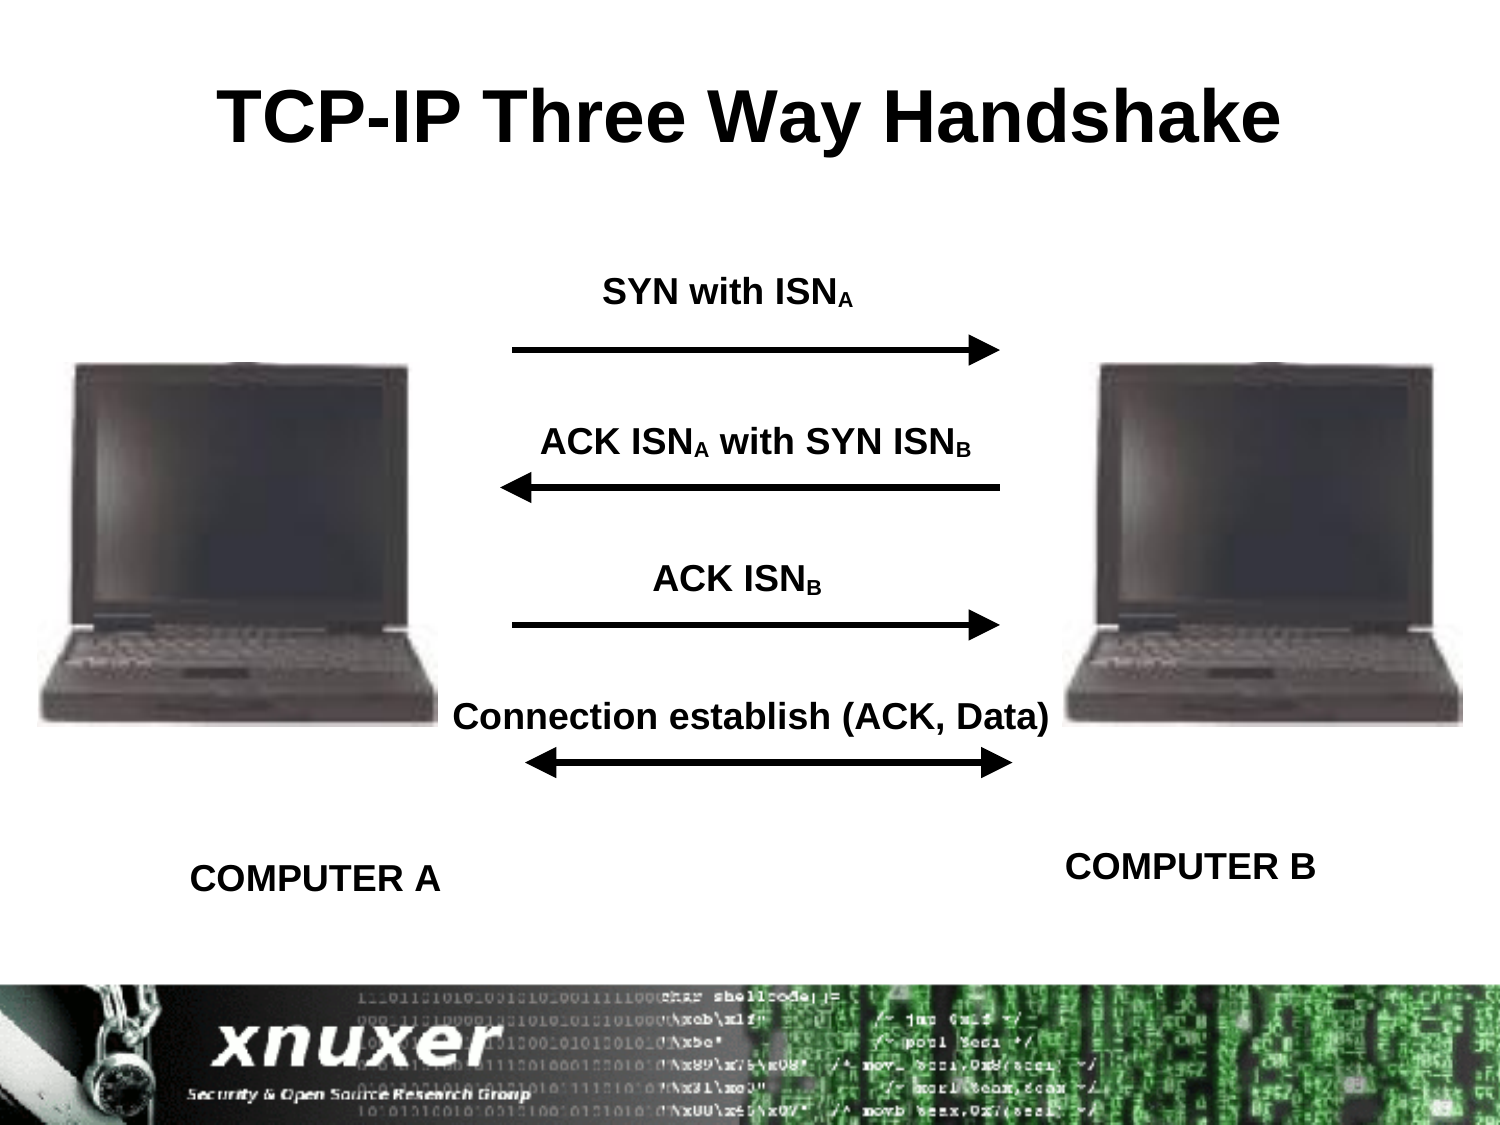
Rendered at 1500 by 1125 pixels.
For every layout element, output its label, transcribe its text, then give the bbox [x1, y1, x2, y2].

text_box COMPUTER A [174, 849, 457, 908]
text_box ACK ISNB [637, 549, 837, 608]
text_box COMPUTER B [1049, 837, 1332, 895]
picture [0, 0, 1500, 1125]
text_box ACK ISNA with SYN ISNB [525, 412, 987, 471]
text_box SYN with ISNA [587, 262, 869, 321]
text_box Connection establish (ACK, Data) [437, 687, 1066, 745]
title TCP-IP Three Way Handshake [75, 45, 1426, 188]
